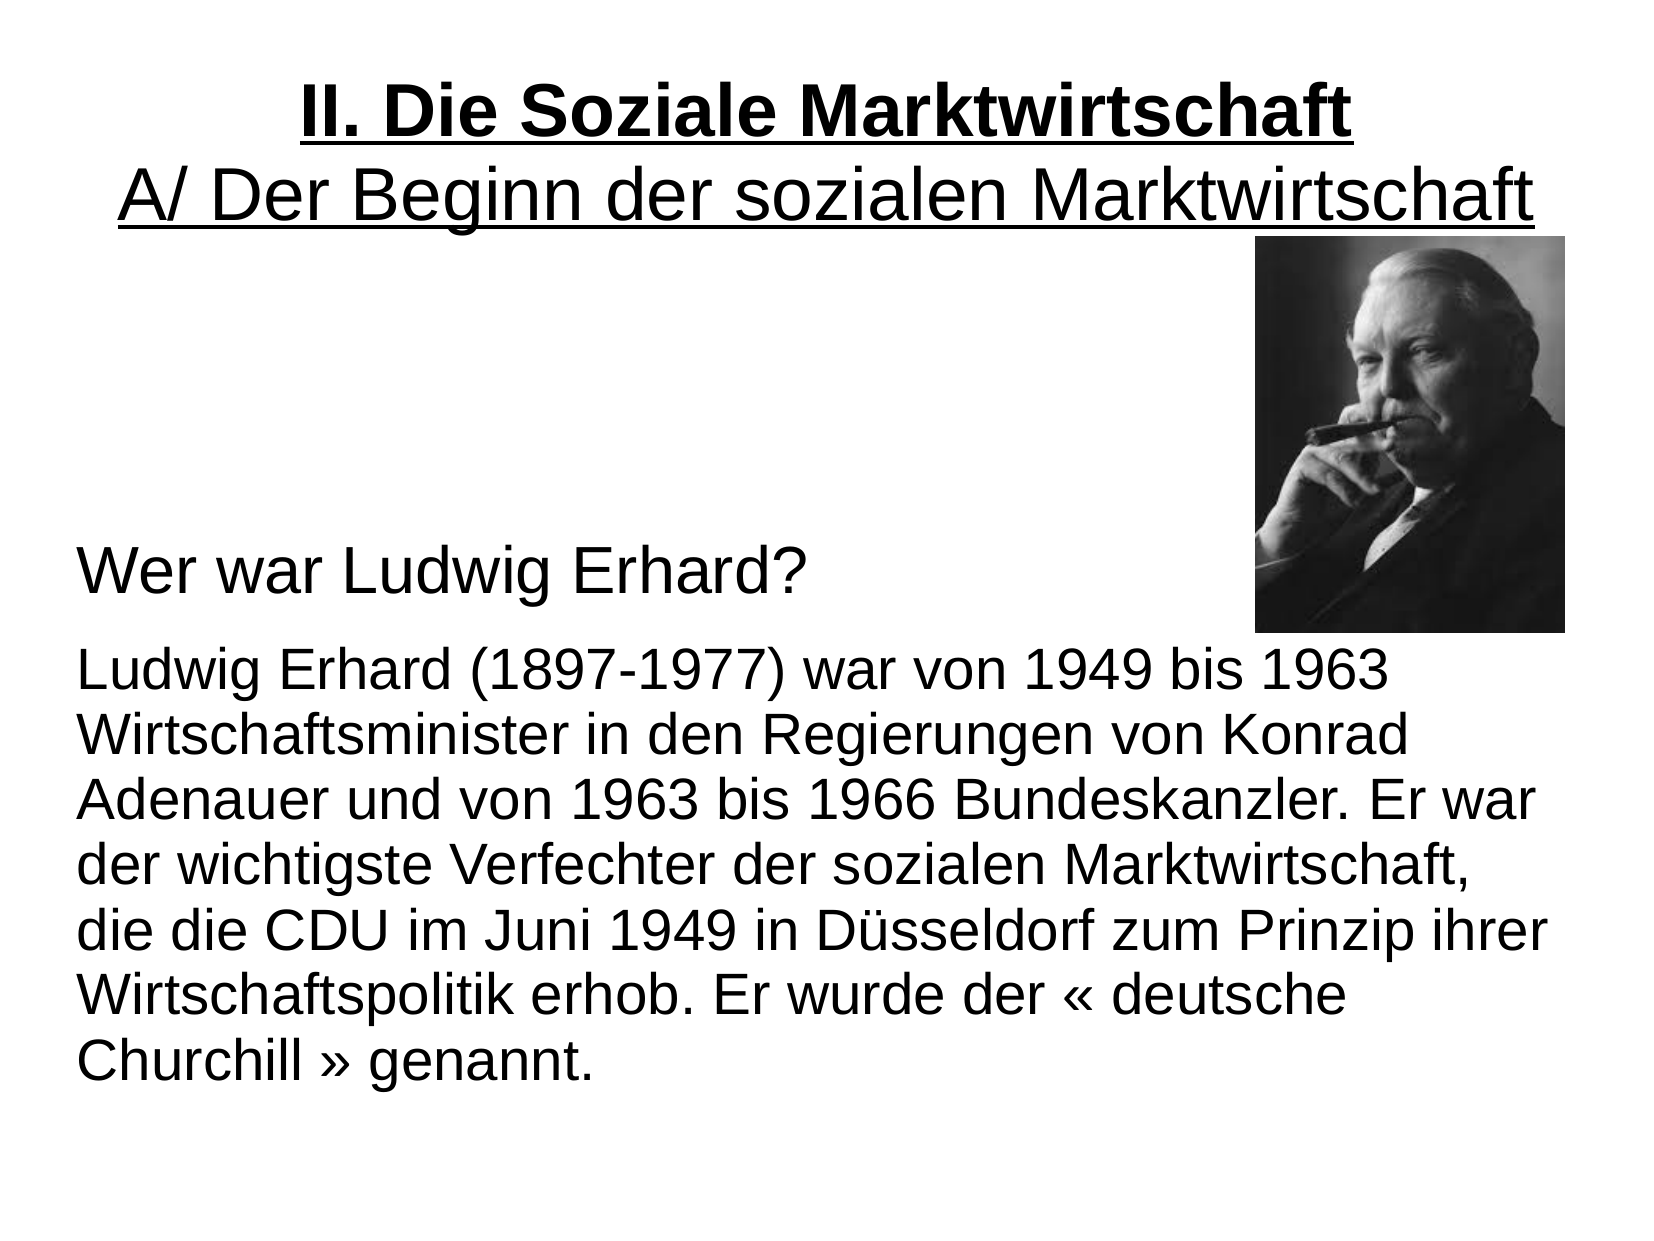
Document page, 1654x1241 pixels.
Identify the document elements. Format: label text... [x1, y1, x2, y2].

list Wer war Ludwig Erhard? Ludwig Erhard (1897-1977) war von 1949 bis 1963 Wirtschaftsminister in den Regierungen von Konrad Adenauer und von 1963 bis 1966 Bundeskanzler. Er war der wichtigste Verfechter der sozialen Marktwirtschaft, die die CDU im Juni 1949 in Düsseldorf zum Prinzip ihrer Wirtschaftspolitik erhob. Er wurde der « deutsche Churchill » genannt. [76, 219, 1565, 1241]
title II. Die Soziale Marktwirtschaft A/ Der Beginn der sozialen Marktwirtschaft [82, 49, 1571, 257]
picture [1255, 236, 1565, 634]
